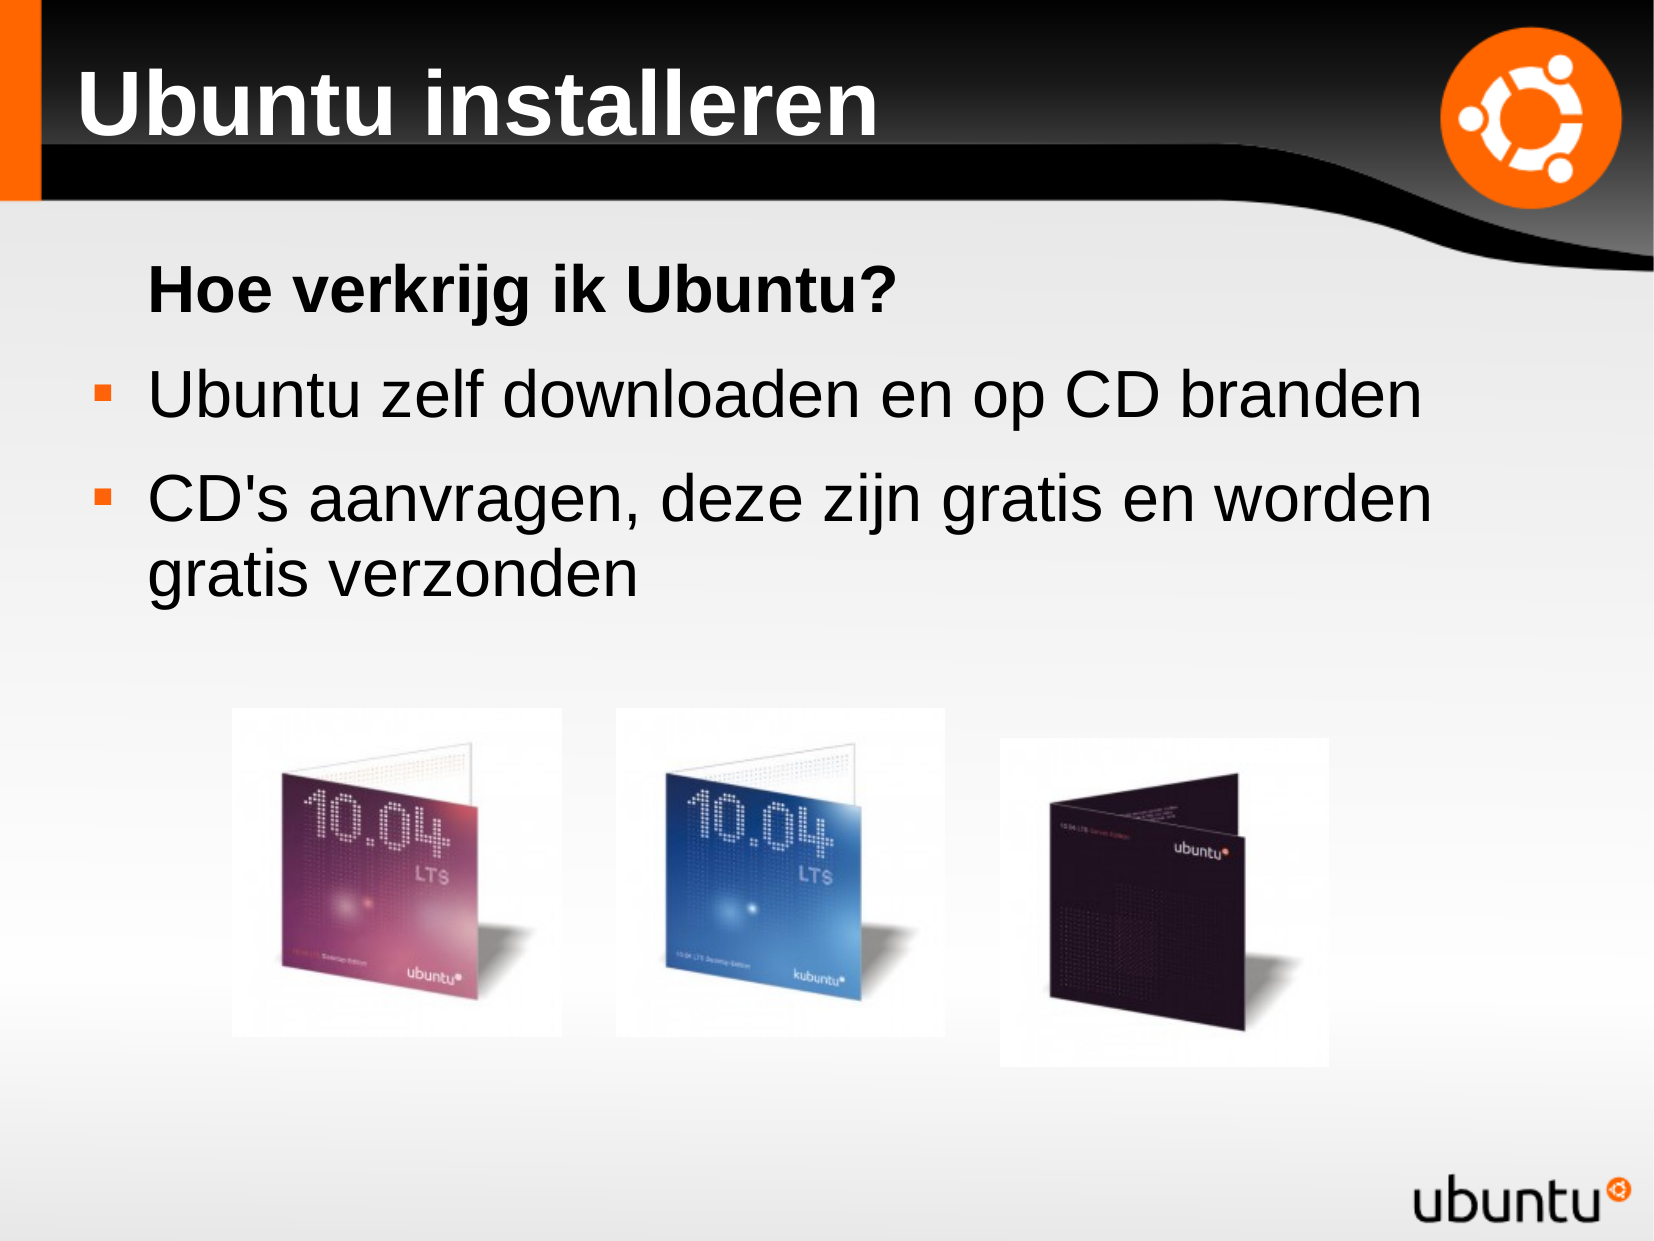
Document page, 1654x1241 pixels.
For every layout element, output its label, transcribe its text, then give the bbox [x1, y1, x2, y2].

picture [0, 0, 1654, 1241]
title Ubuntu installeren [76, 0, 1565, 208]
list Hoe verkrijg ik Ubuntu? Ubuntu zelf downloaden en op CD branden CD's aanvragen, deze zijn gratis en worden gratis verzonden [76, 252, 1565, 611]
